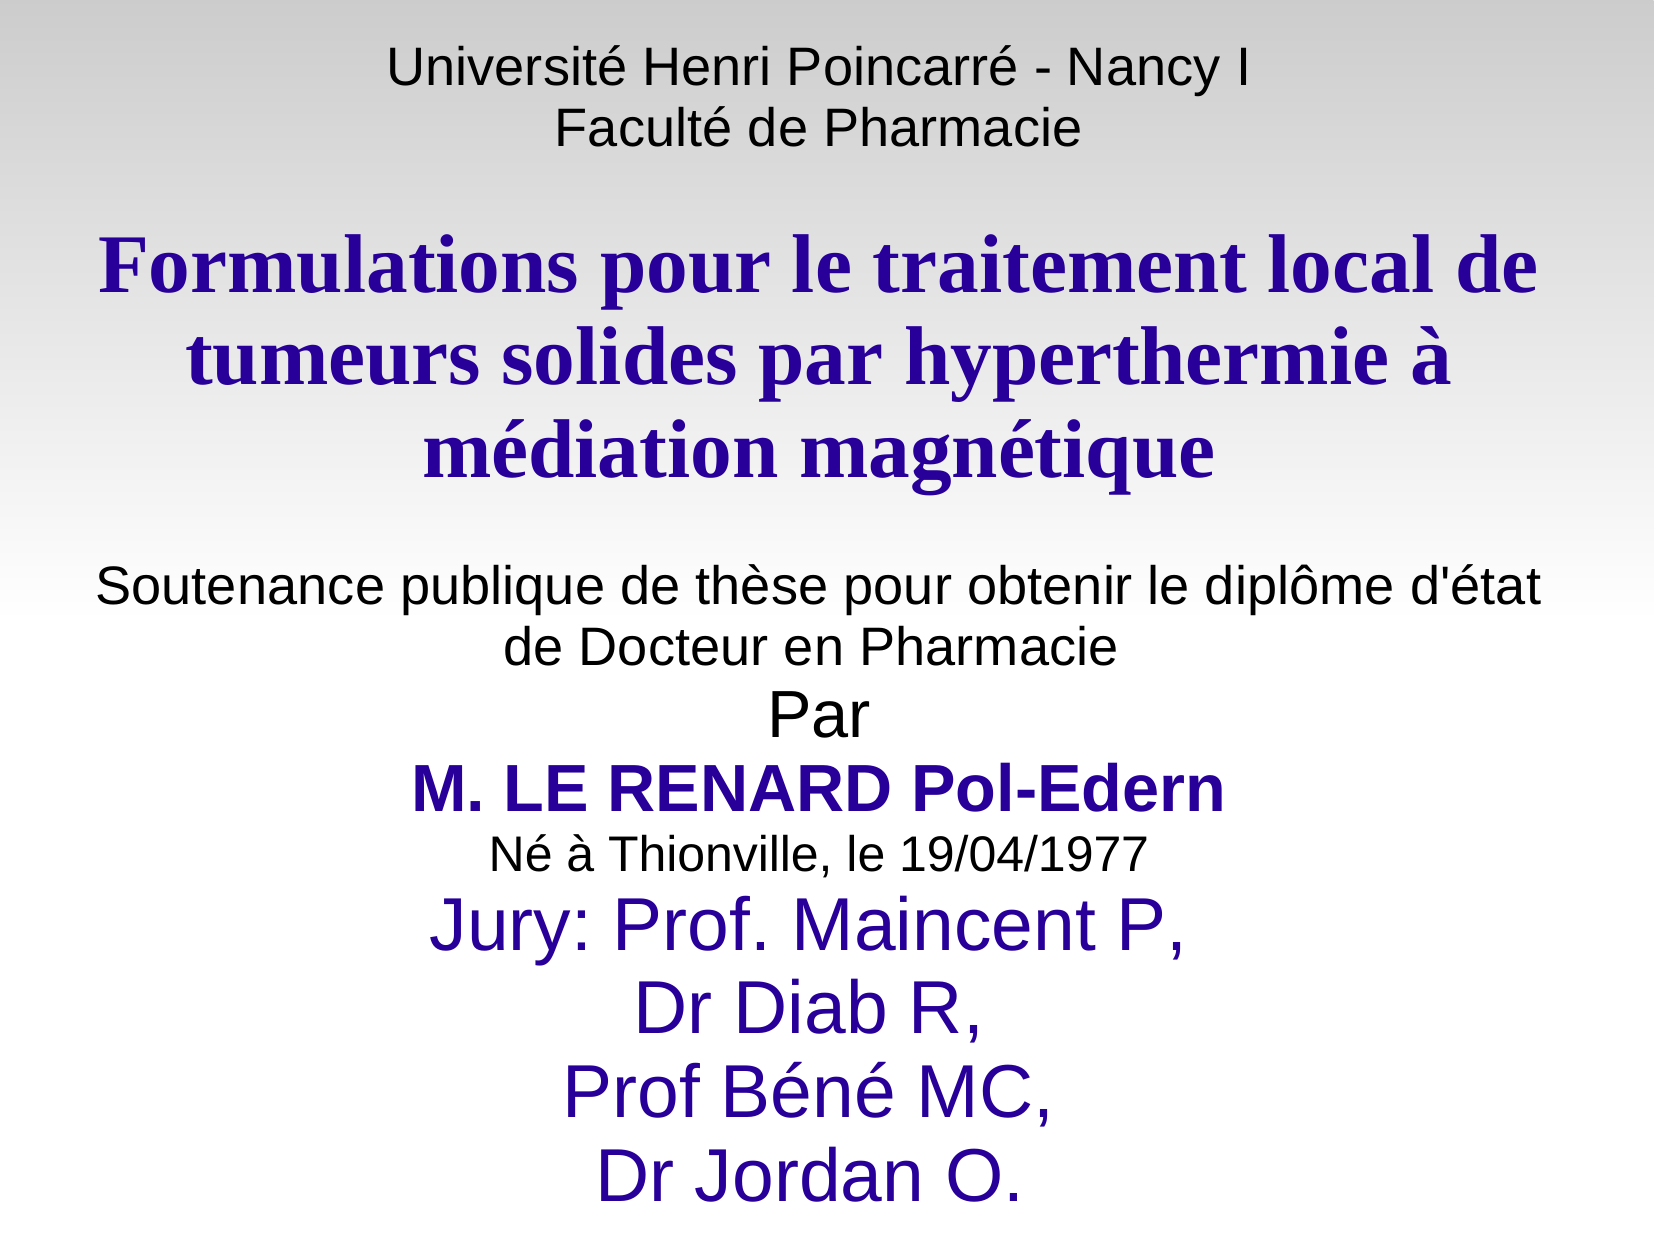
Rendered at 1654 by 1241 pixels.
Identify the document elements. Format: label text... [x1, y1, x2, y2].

text_box Université Henri Poincarré - Nancy I Faculté de Pharmacie Formulations pour le traitement local de tumeurs solides par hyperthermie à médiation magnétique Soutenance publique de thèse pour obtenir le diplôme d'état de Docteur en Pharmacie Par M. LE RENARD Pol-Edern Né à Thionville, le 19/04/1977 Jury: Prof. Maincent P, Dr Diab R, Prof Béné MC, Dr Jordan O. [75, 12, 1564, 1241]
